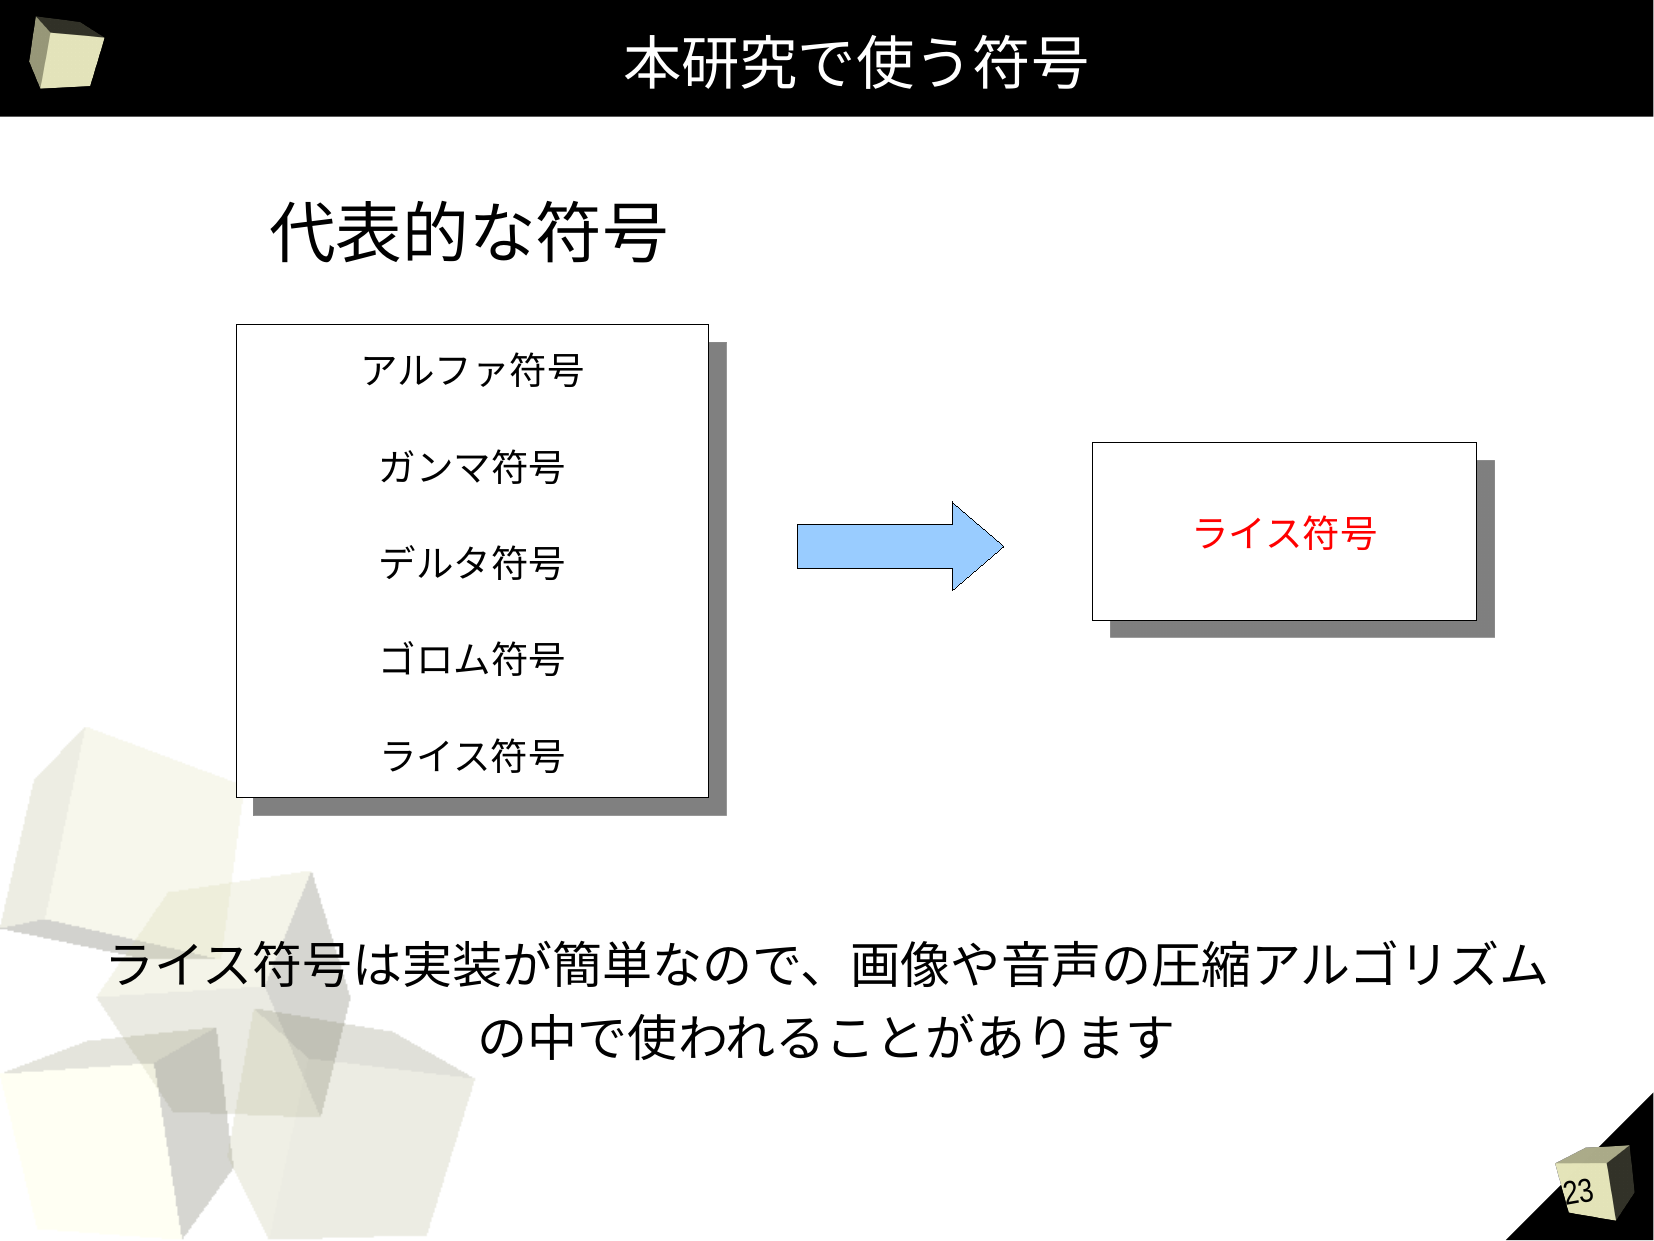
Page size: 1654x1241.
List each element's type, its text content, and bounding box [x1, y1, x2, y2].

subtitle ライス符号は実装が簡単なので、画像や音声の圧縮アルゴリズムの中で使われることがあります [82, 297, 1571, 1102]
text_box ライス符号 [1092, 442, 1477, 621]
title 本研究で使う符号 [118, 0, 1595, 119]
picture [0, 726, 477, 1241]
text_box アルファ符号 ガンマ符号 デルタ符号 ゴロム符号 ライス符号 [236, 324, 709, 798]
text_box [797, 501, 1004, 591]
title 代表的な符号 [171, 132, 768, 297]
